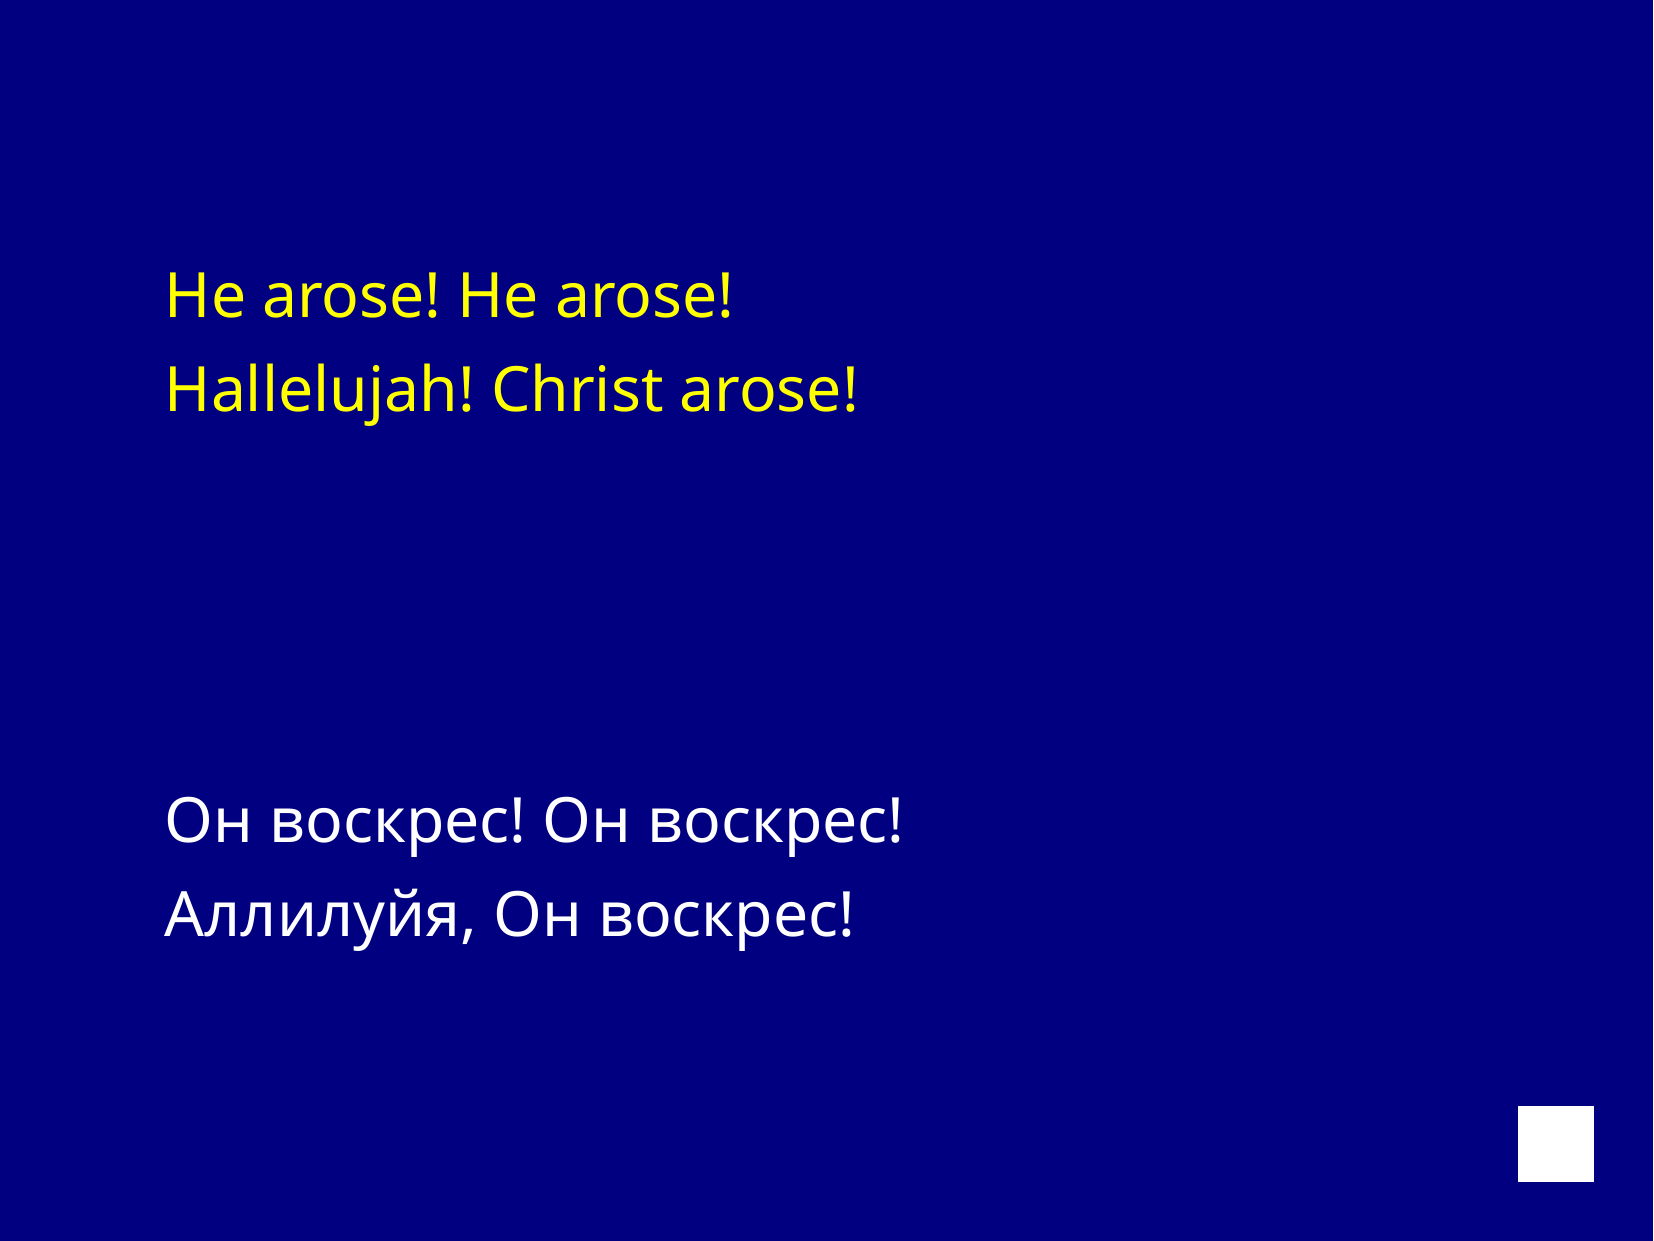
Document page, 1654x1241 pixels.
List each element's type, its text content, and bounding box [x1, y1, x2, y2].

text_box [1518, 1106, 1594, 1182]
text_box Он воскрес! Он воскрес! Аллилуйя, Он воскрес! [37, 675, 1576, 1163]
text_box He arose! He arose! Hallelujah! Christ arose! [37, 150, 1576, 638]
